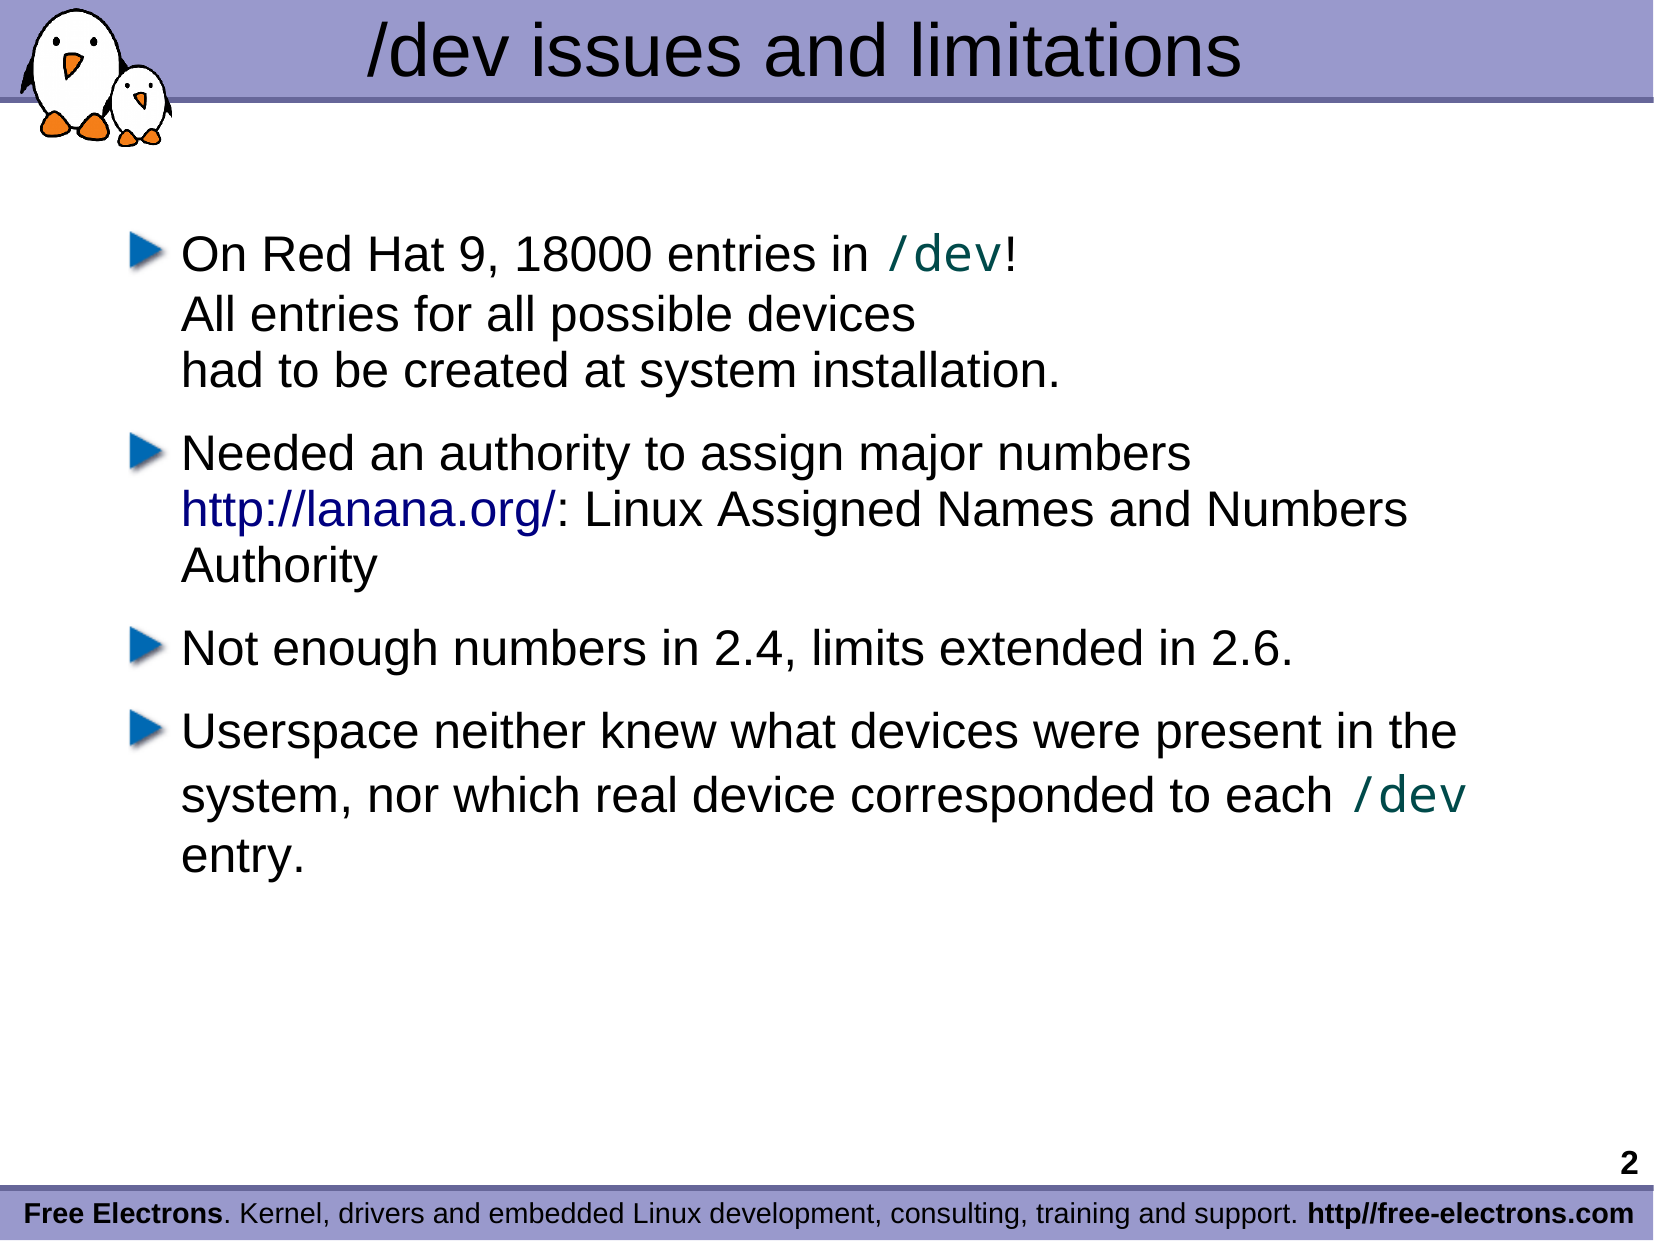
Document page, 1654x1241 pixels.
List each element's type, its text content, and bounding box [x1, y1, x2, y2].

list On Red Hat 9, 18000 entries in /dev! All entries for all possible devices had to be created at system installation. Needed an authority to assign major numbers http://lanana.org/: Linux Assigned Names and Numbers Authority Not enough numbers in 2.4, limits extended in 2.6. Userspace neither knew what devices were present in the system, nor which real device corresponded to each /dev entry. [109, 218, 1522, 1069]
title /dev issues and limitations [60, 0, 1551, 100]
picture [20, 8, 172, 147]
